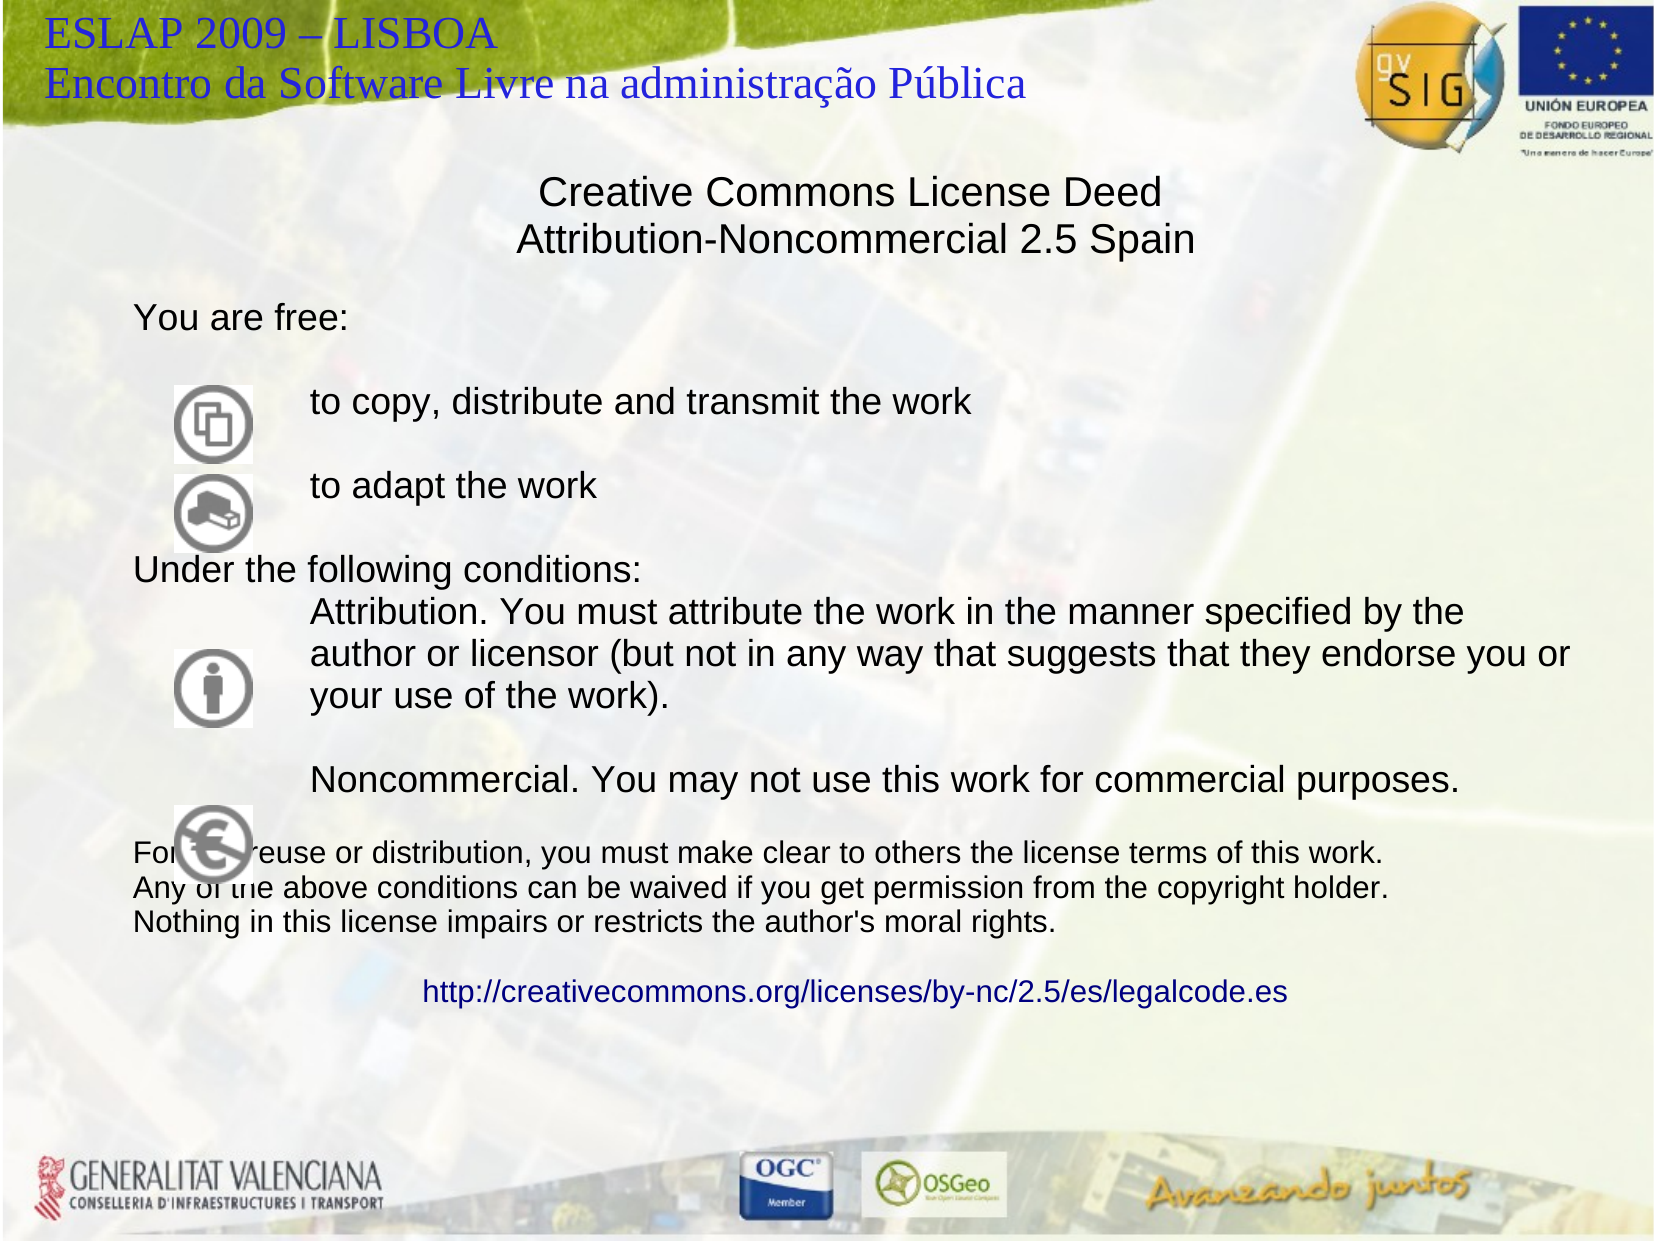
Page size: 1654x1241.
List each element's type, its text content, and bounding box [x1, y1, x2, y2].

picture [2, 0, 1654, 1241]
text_box Creative Commons License Deed Attribution-Noncommercial 2.5 Spain You are free: to copy, distribute and transmit the work to adapt the work Under the following conditions: Attribution. You must attribute the work in the manner specified by the author or licensor (but not in any way that suggests that they endorse you or your use of the work). Noncommercial. You may not use this work for commercial purposes. For any reuse or distribution, you must make clear to others the license terms of this work. Any of the above conditions can be waived if you get permission from the copyright holder. Nothing in this license impairs or restricts the author's moral rights. http://creativecommons.org/licenses/by-nc/2.5/es/legalcode.es [118, 161, 1595, 1158]
title [59, 29, 1388, 178]
